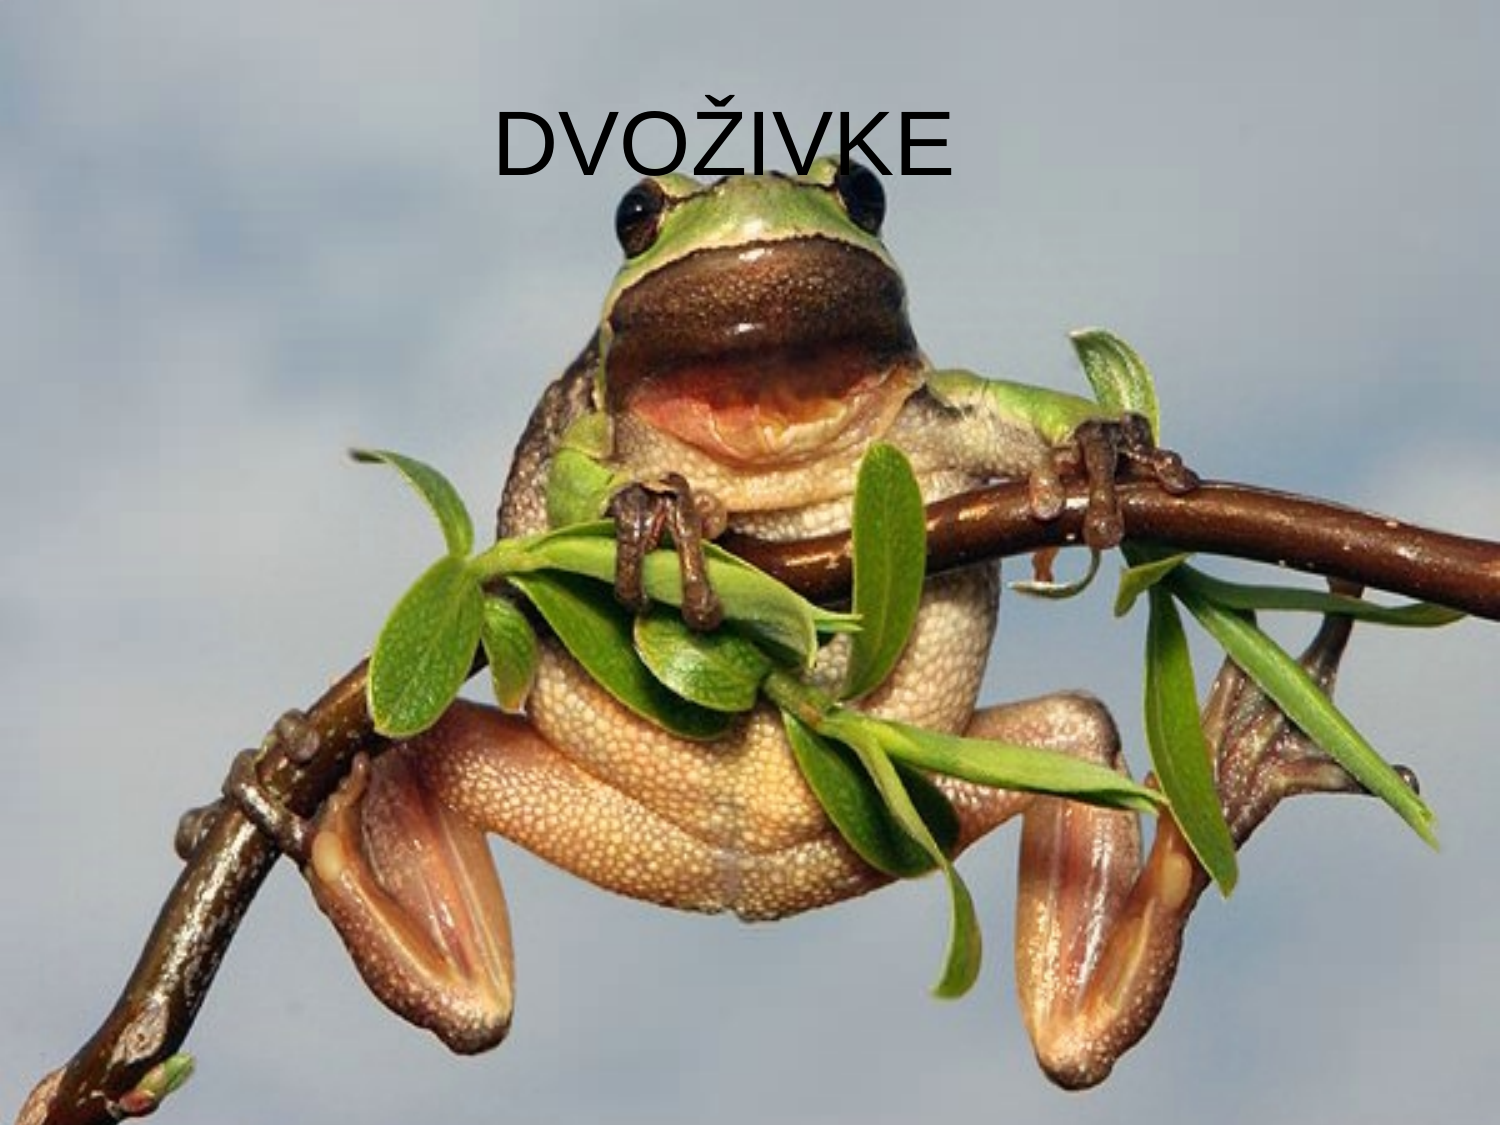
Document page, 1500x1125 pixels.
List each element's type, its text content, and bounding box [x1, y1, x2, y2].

title DVOŽIVKE [75, 45, 1425, 233]
picture [0, 0, 1500, 1125]
